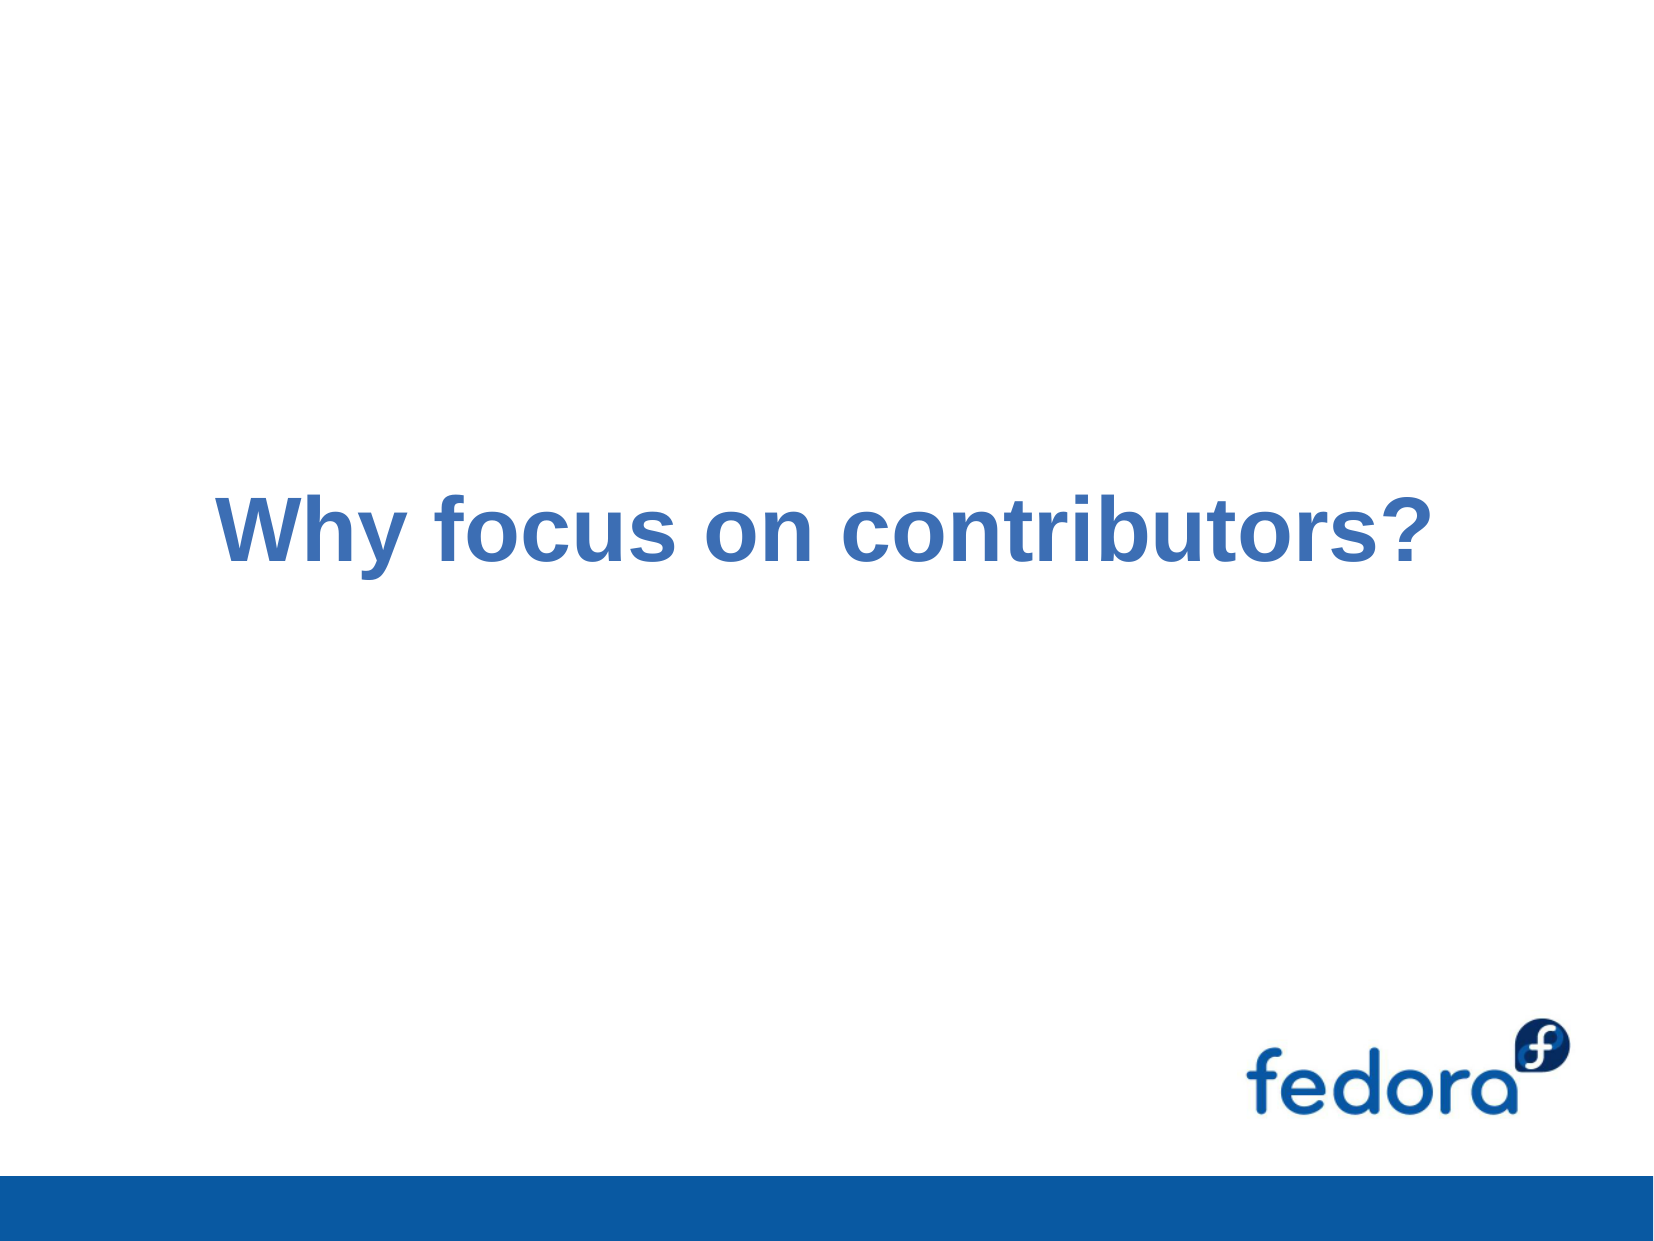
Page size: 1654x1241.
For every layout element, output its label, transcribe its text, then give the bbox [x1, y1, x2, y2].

picture [0, 1176, 1654, 1241]
subtitle Why focus on contributors? [82, 56, 1571, 1102]
picture [1237, 1010, 1576, 1125]
